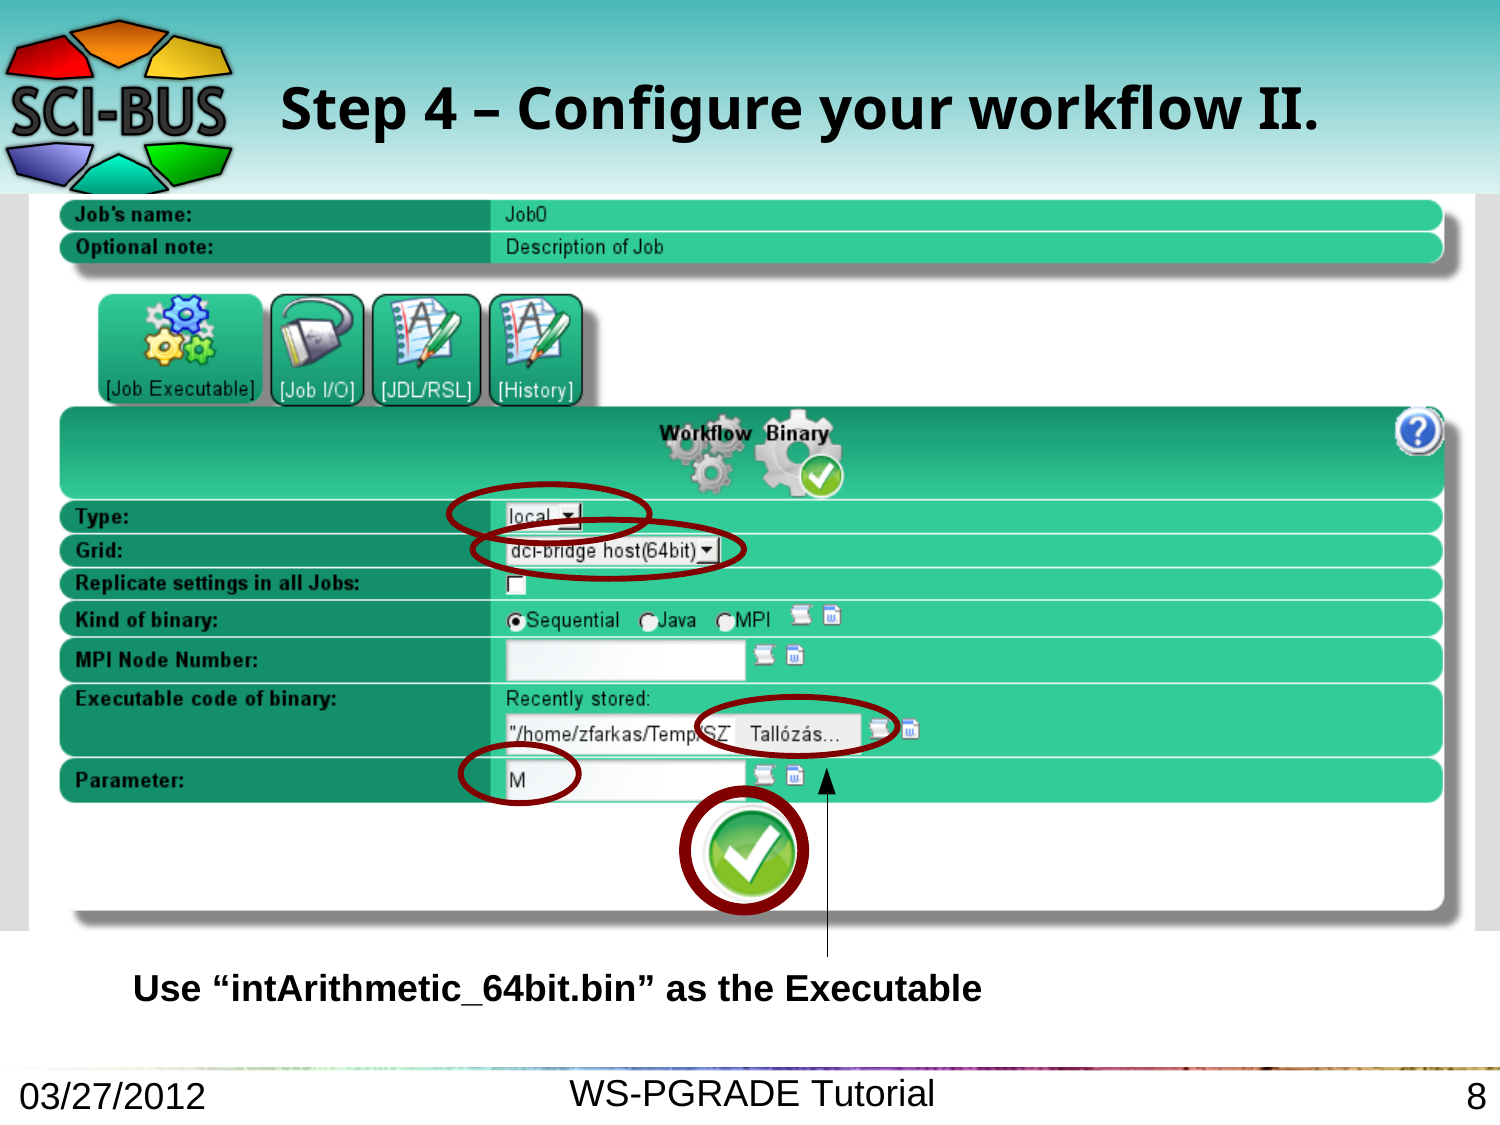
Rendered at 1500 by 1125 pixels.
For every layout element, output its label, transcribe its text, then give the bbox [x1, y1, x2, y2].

picture [0, 15, 1500, 931]
title Step 4 – Configure your workflow II. [265, 29, 1477, 183]
picture [0, 1067, 1500, 1125]
text_box Use “intArithmetic_64bit.bin” as the Executable [118, 956, 1004, 1017]
